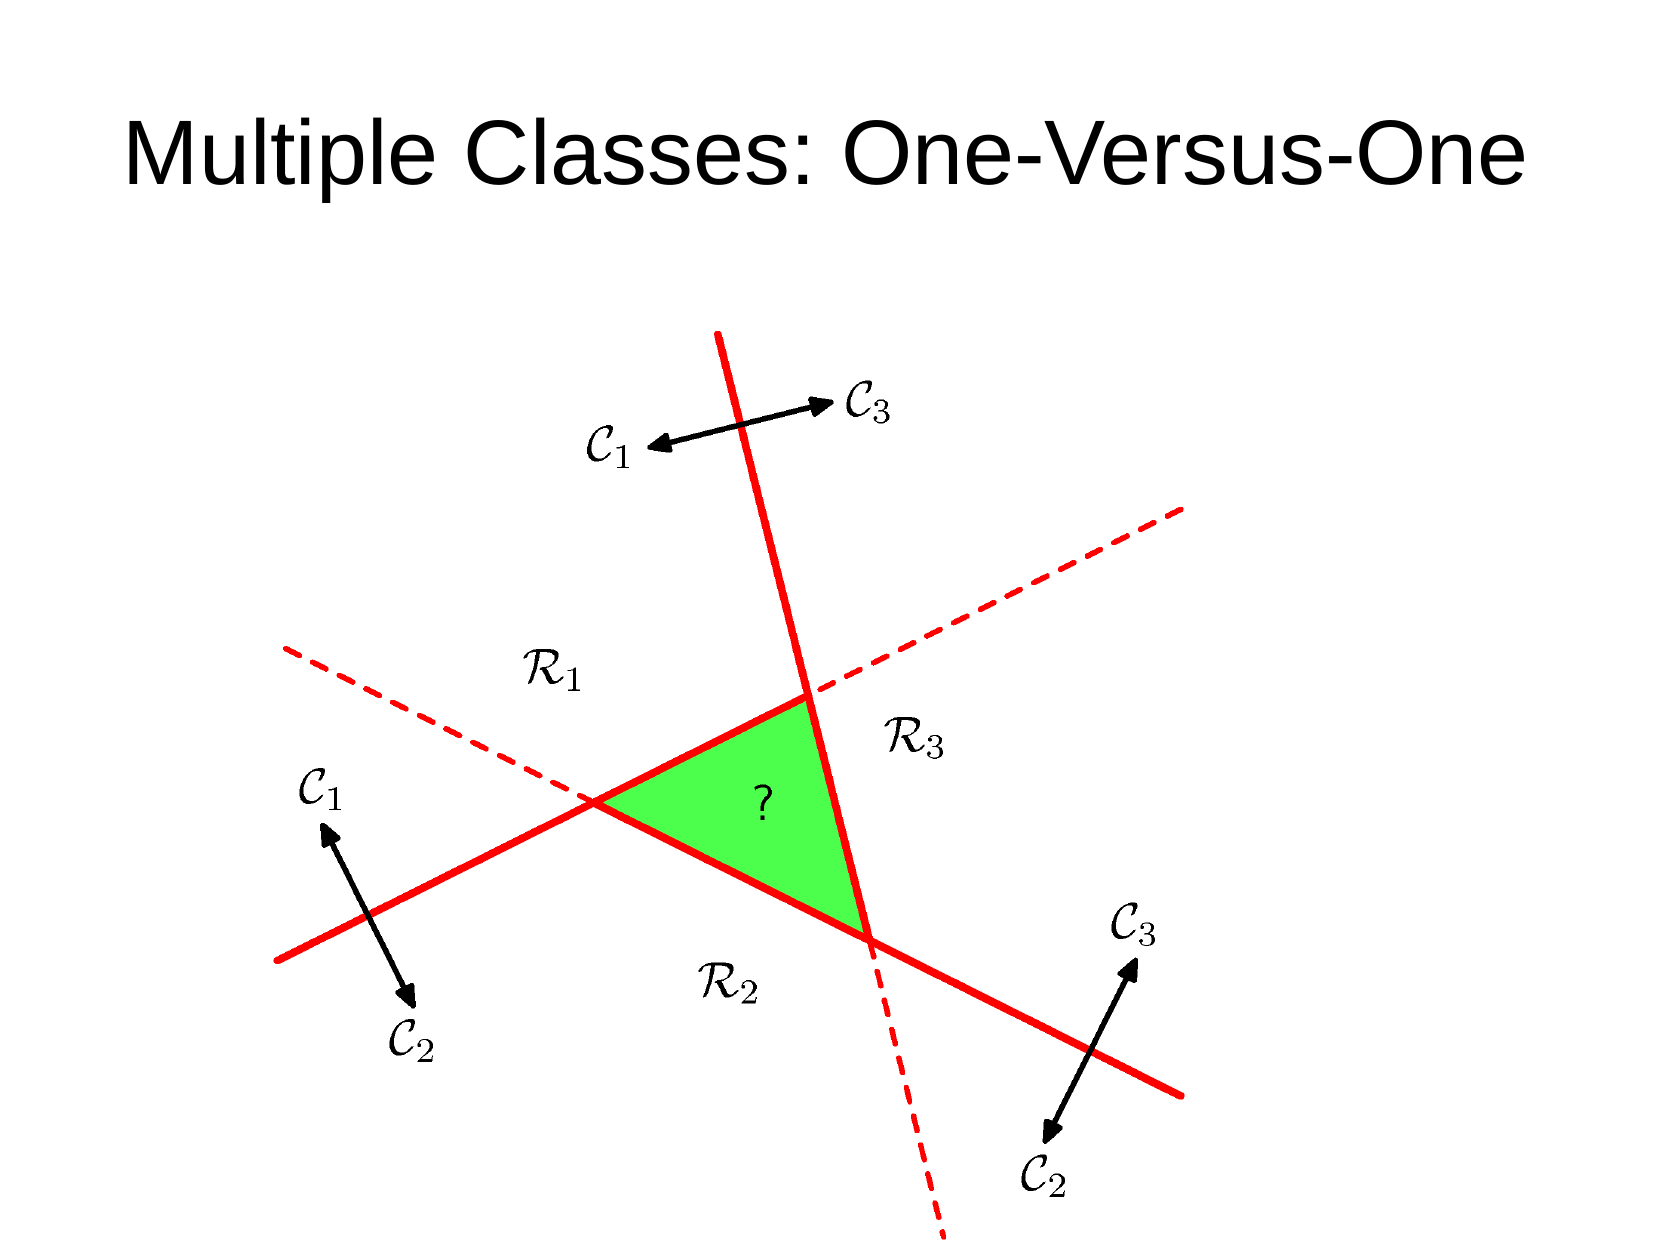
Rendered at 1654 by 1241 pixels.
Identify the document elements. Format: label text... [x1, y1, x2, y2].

title Multiple Classes: One-Versus-One [82, 49, 1571, 257]
picture [265, 330, 1186, 1241]
